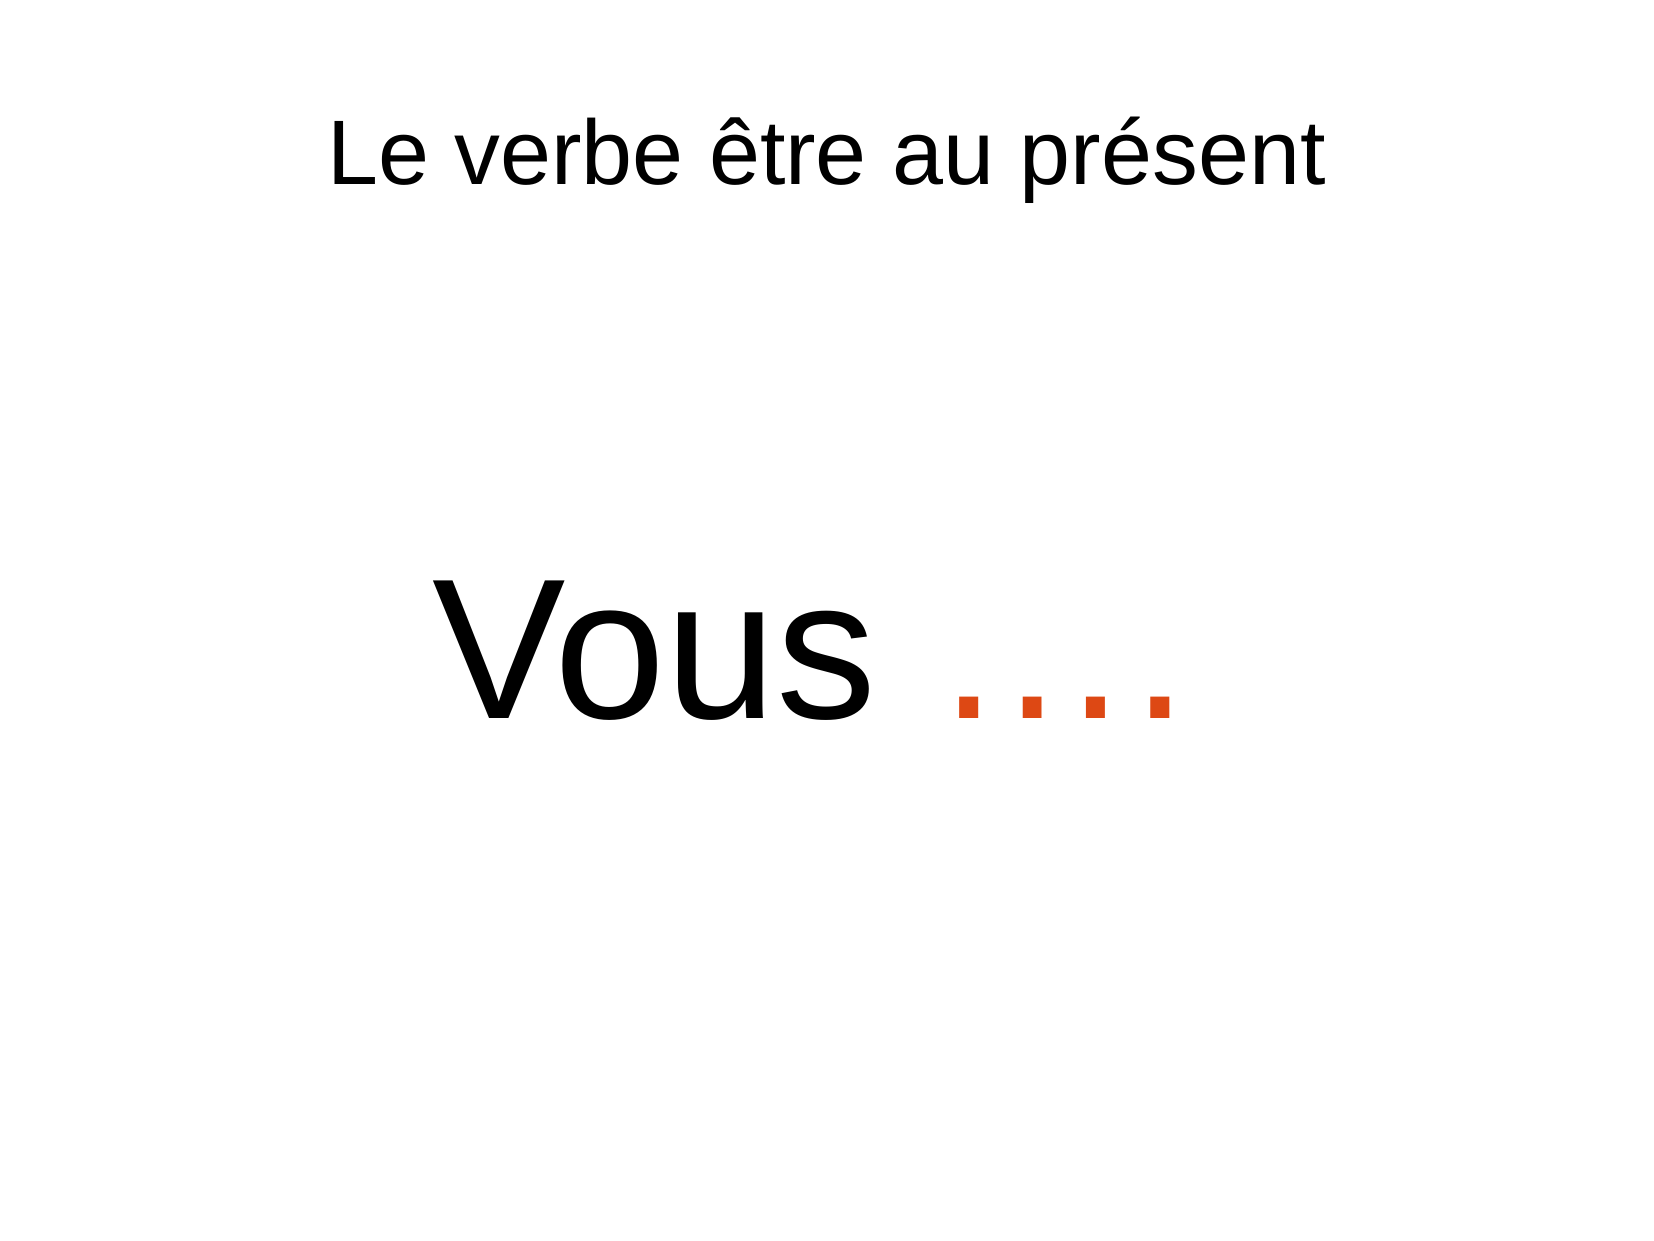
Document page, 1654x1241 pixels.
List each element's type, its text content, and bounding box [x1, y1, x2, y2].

title Le verbe être au présent [82, 49, 1571, 257]
subtitle Vous …. [82, 290, 1538, 1010]
